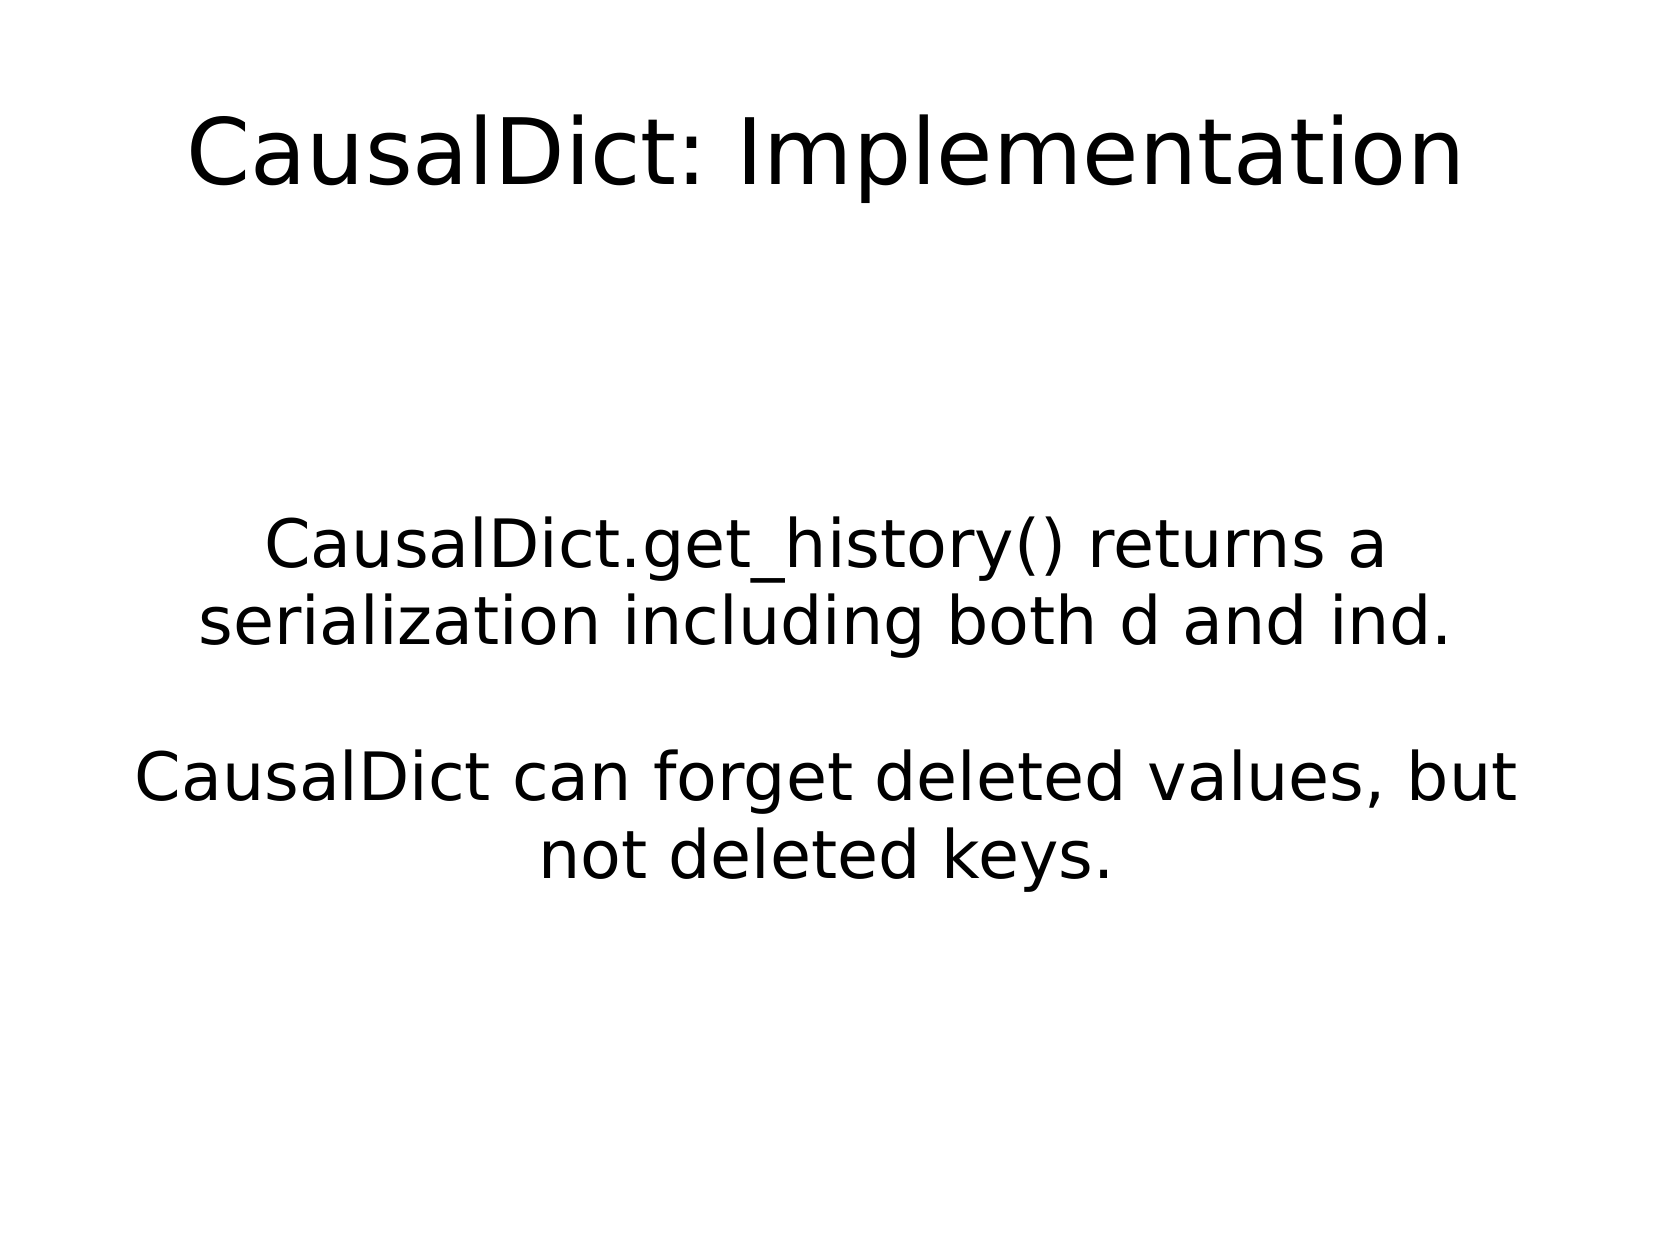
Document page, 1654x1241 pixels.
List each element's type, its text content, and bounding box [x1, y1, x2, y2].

title CausalDict: Implementation [82, 56, 1571, 250]
subtitle CausalDict.get_history() returns a serialization including both d and ind. CausalDict can forget deleted values, but not deleted keys. [82, 297, 1571, 1102]
